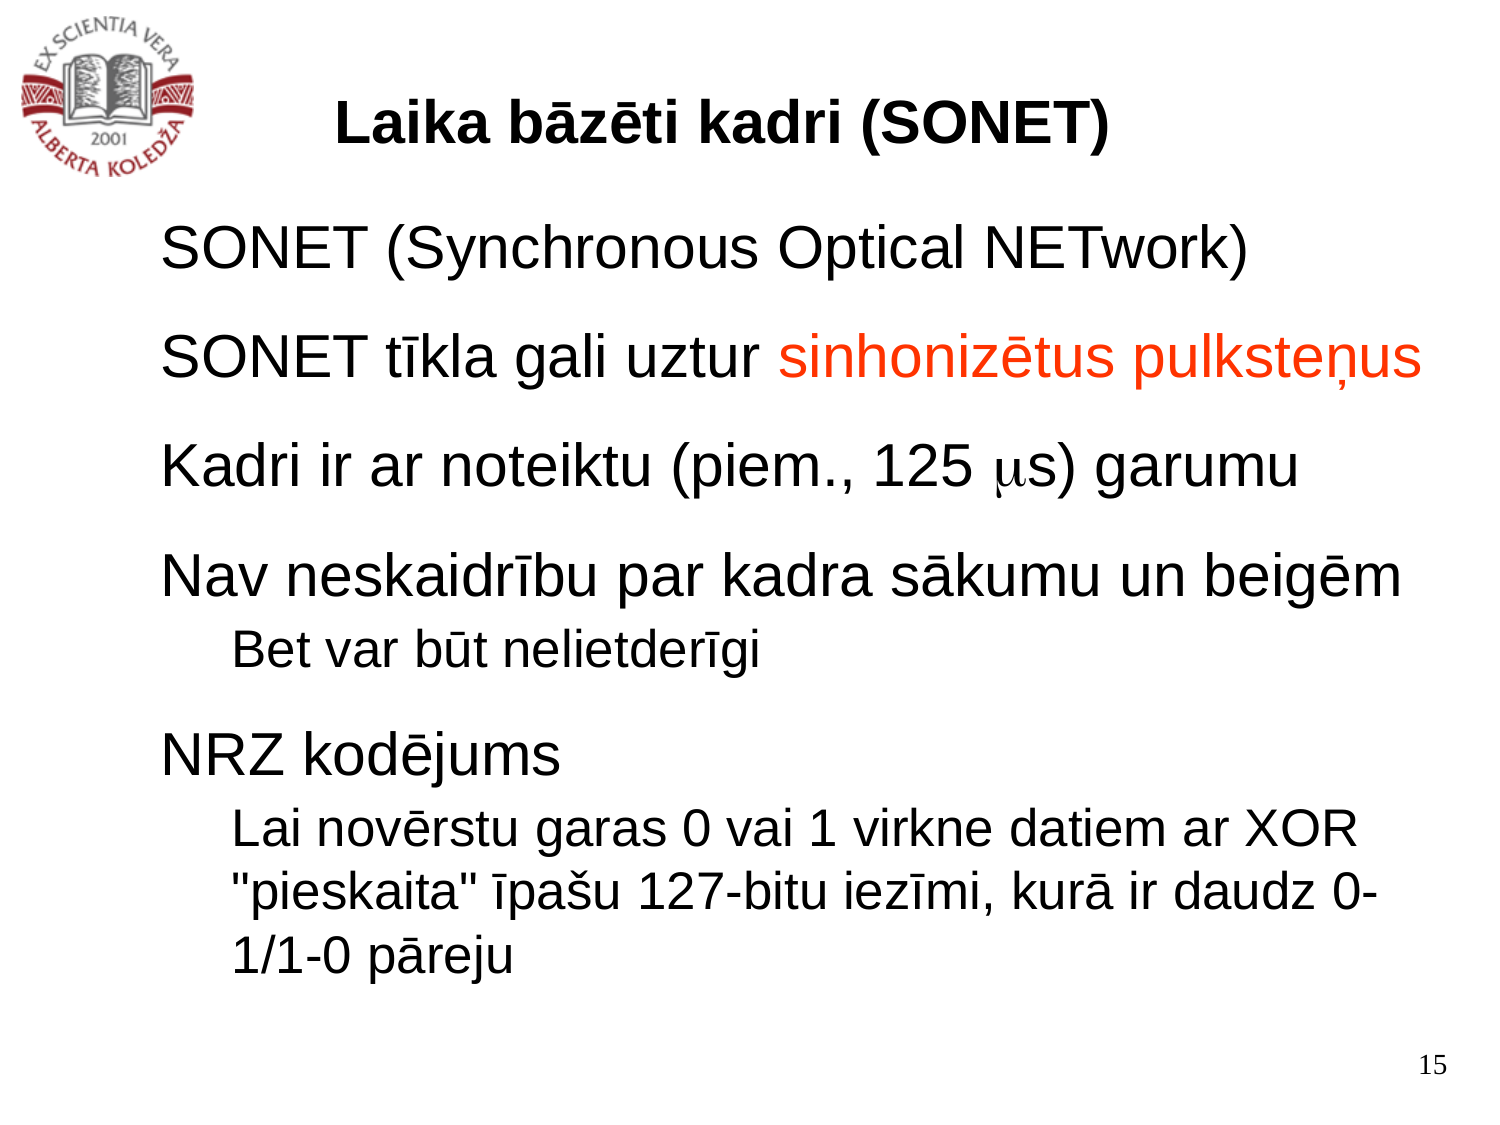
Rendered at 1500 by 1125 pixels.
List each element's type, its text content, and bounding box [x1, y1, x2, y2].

text_box <skaitlis> [1312, 1037, 1463, 1101]
title Laika bāzēti kadri (SONET) [50, 62, 1374, 175]
list SONET (Synchronous Optical NETwork) SONET tīkla gali uztur sinhonizētus pulksteņus Kadri ir ar noteiktu (piem., 125 s) garumu Nav neskaidrību par kadra sākumu un beigēm Bet var būt nelietderīgi NRZ kodējums Lai novērstu garas 0 vai 1 virkne datiem ar XOR "pieskaita" īpašu 127-bitu iezīmi, kurā ir daudz 0-1/1-0 pāreju [74, 199, 1463, 1033]
picture [21, 16, 194, 177]
